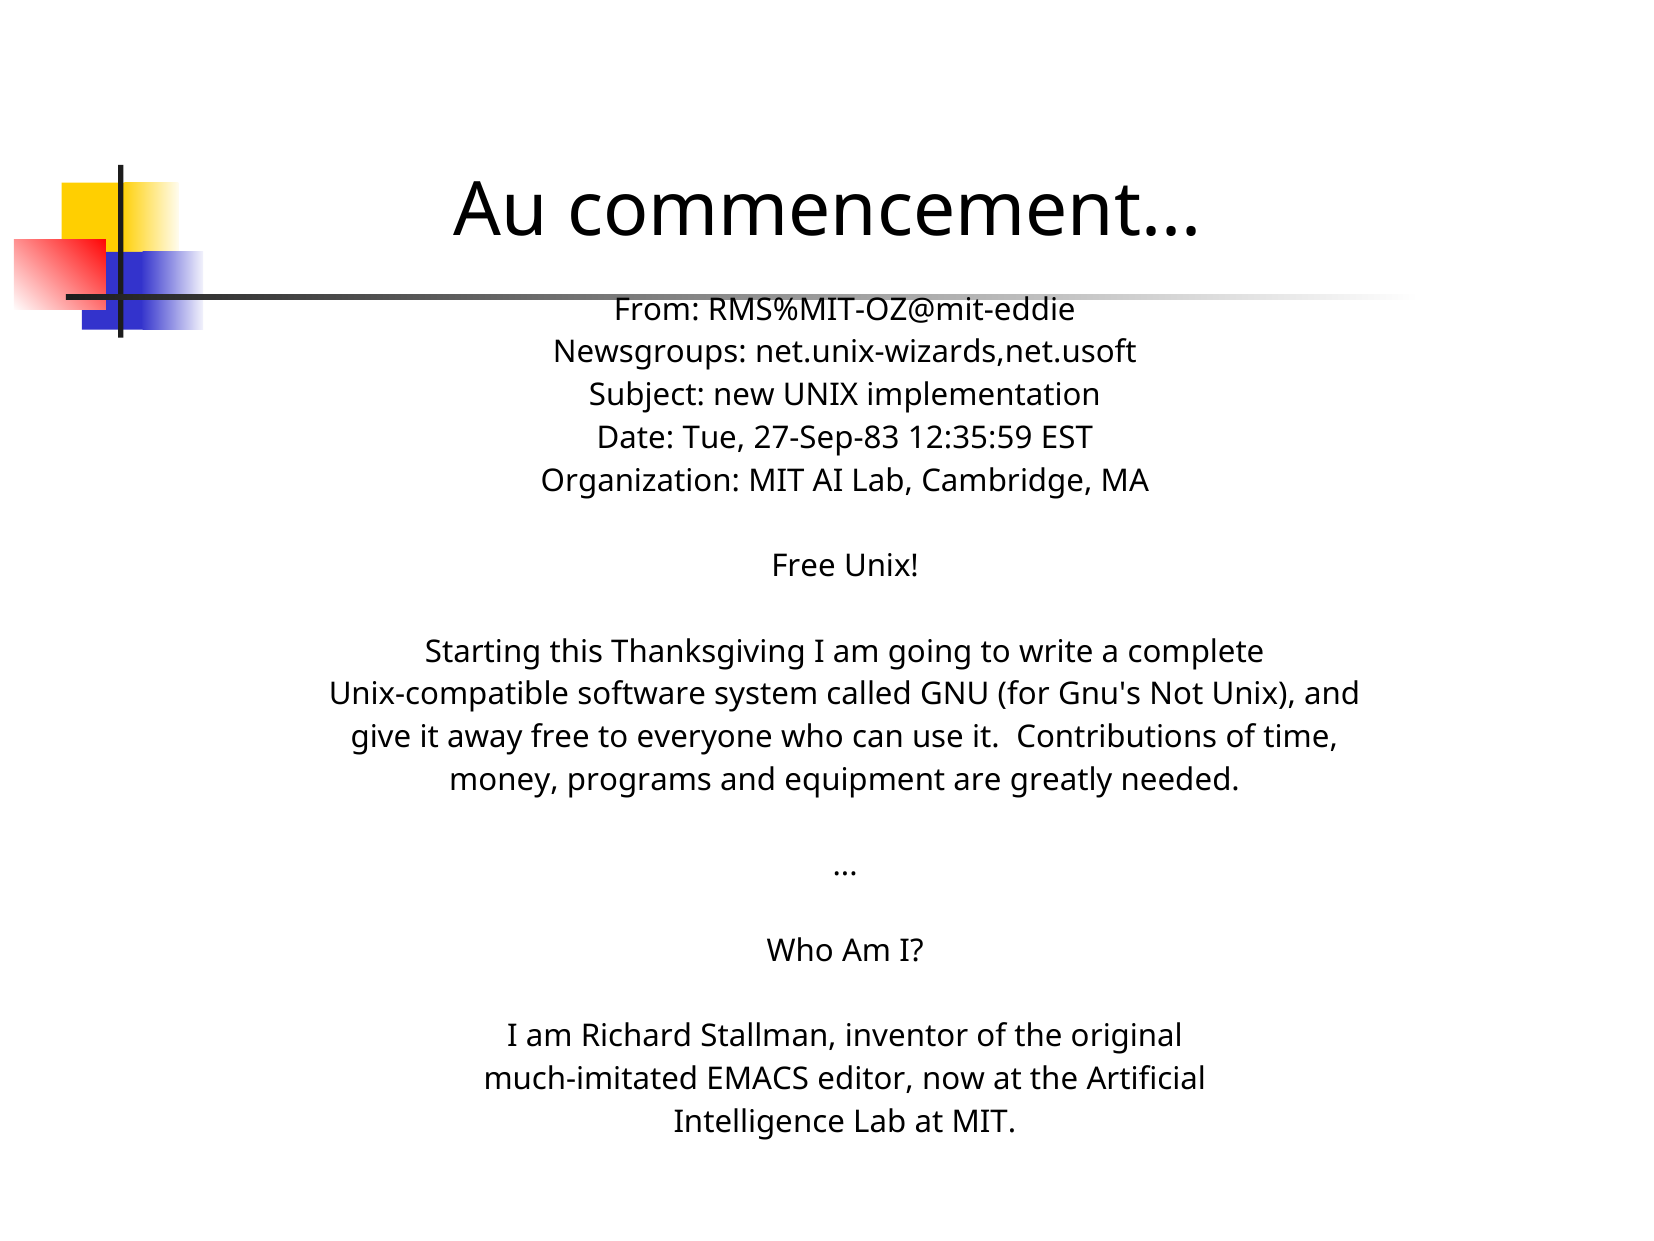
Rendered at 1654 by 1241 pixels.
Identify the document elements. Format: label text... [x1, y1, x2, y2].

title Au commencement... [121, 102, 1534, 311]
subtitle From: RMS%MIT-OZ@mit-eddie Newsgroups: net.unix-wizards,net.usoft Subject: new UNIX implementation Date: Tue, 27-Sep-83 12:35:59 EST Organization: MIT AI Lab, Cambridge, MA Free Unix! Starting this Thanksgiving I am going to write a complete Unix-compatible software system called GNU (for Gnu's Not Unix), and give it away free to everyone who can use it. Contributions of time, money, programs and equipment are greatly needed. ... Who Am I? I am Richard Stallman, inventor of the original much-imitated EMACS editor, now at the Artificial Intelligence Lab at MIT. [121, 336, 1534, 1135]
